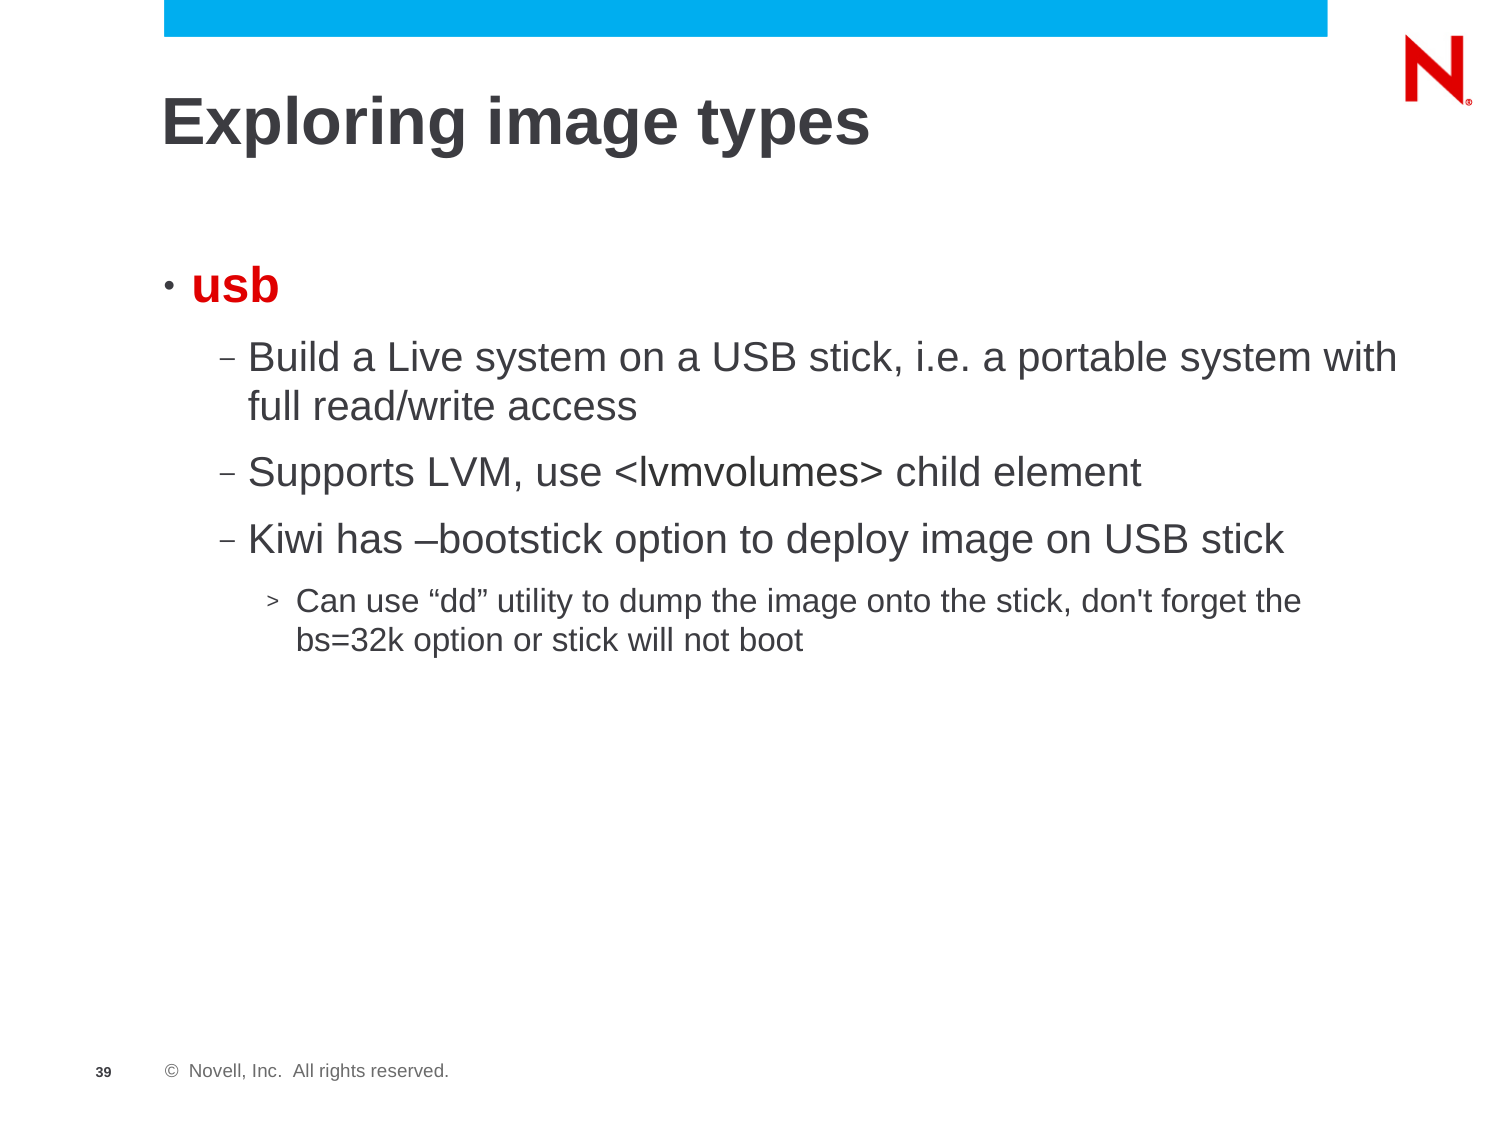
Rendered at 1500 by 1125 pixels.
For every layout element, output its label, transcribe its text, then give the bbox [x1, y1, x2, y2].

picture [1403, 32, 1473, 107]
title Exploring image types [161, 41, 1383, 205]
list usb Build a Live system on a USB stick, i.e. a portable system with full read/write access Supports LVM, use <lvmvolumes> child element Kiwi has –bootstick option to deploy image on USB stick Can use “dd” utility to dump the image onto the stick, don't forget the bs=32k option or stick will not boot [163, 254, 1404, 986]
